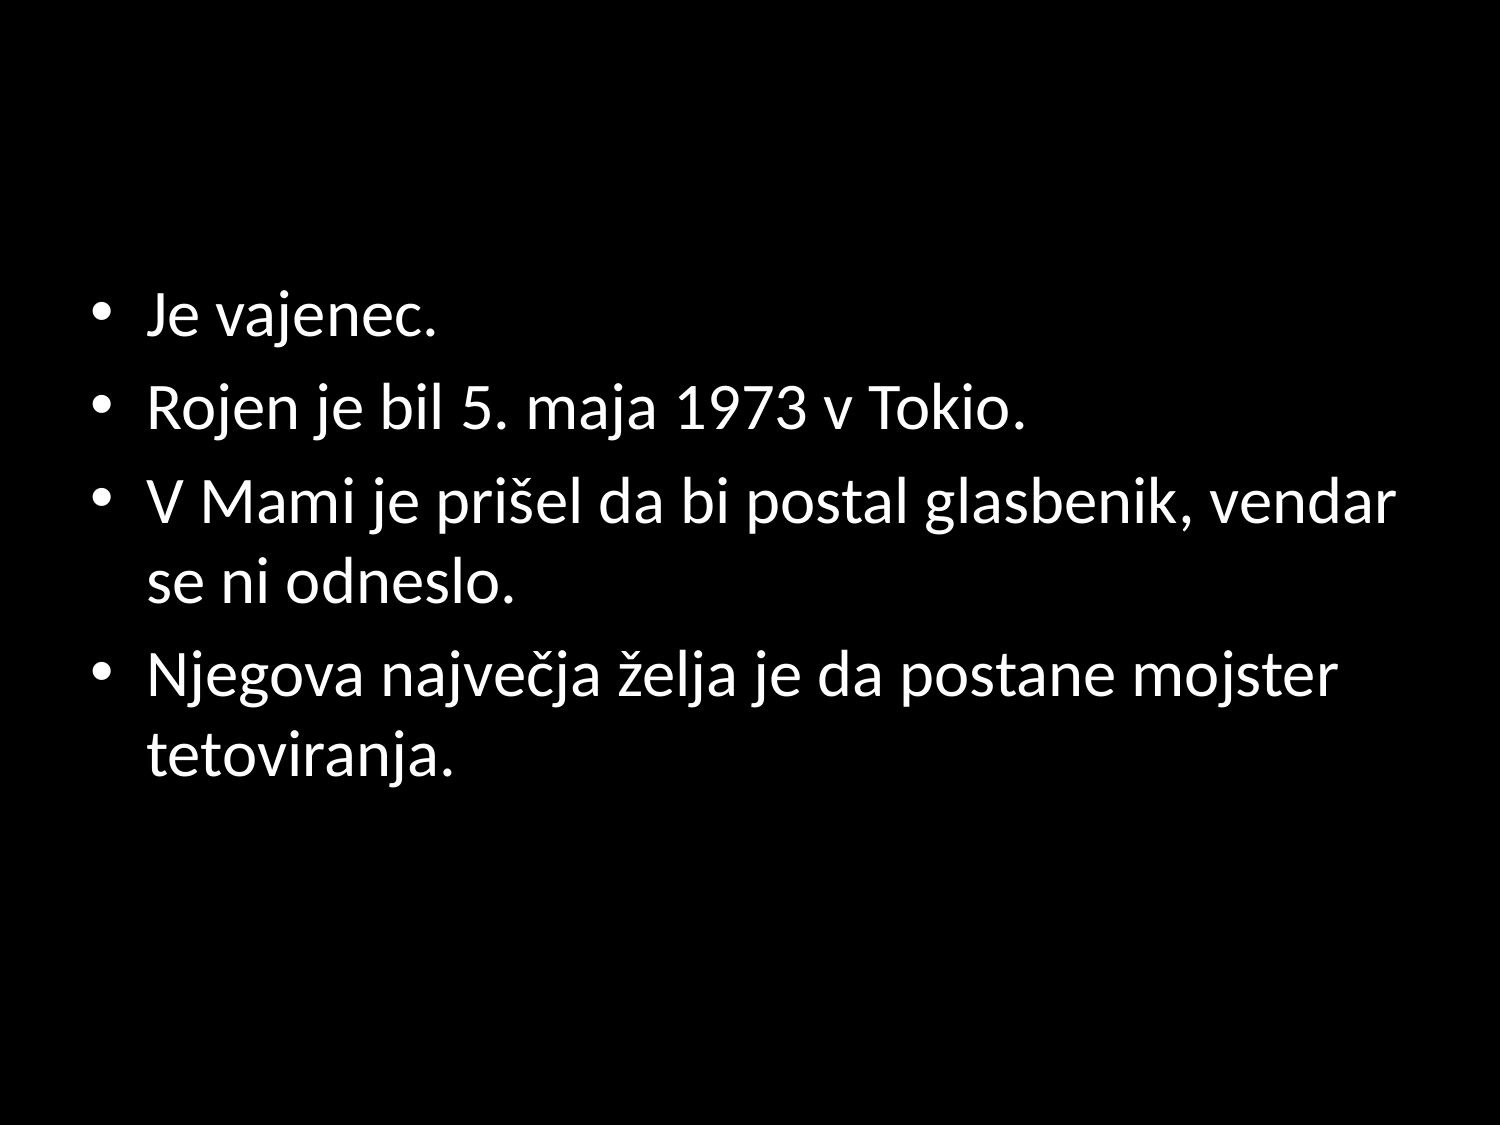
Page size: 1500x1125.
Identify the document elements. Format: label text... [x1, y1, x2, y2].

list Je vajenec. Rojen je bil 5. maja 1973 v Tokio. V Mami je prišel da bi postal glasbenik, vendar se ni odneslo. Njegova največja želja je da postane mojster tetoviranja. [75, 262, 1425, 1005]
